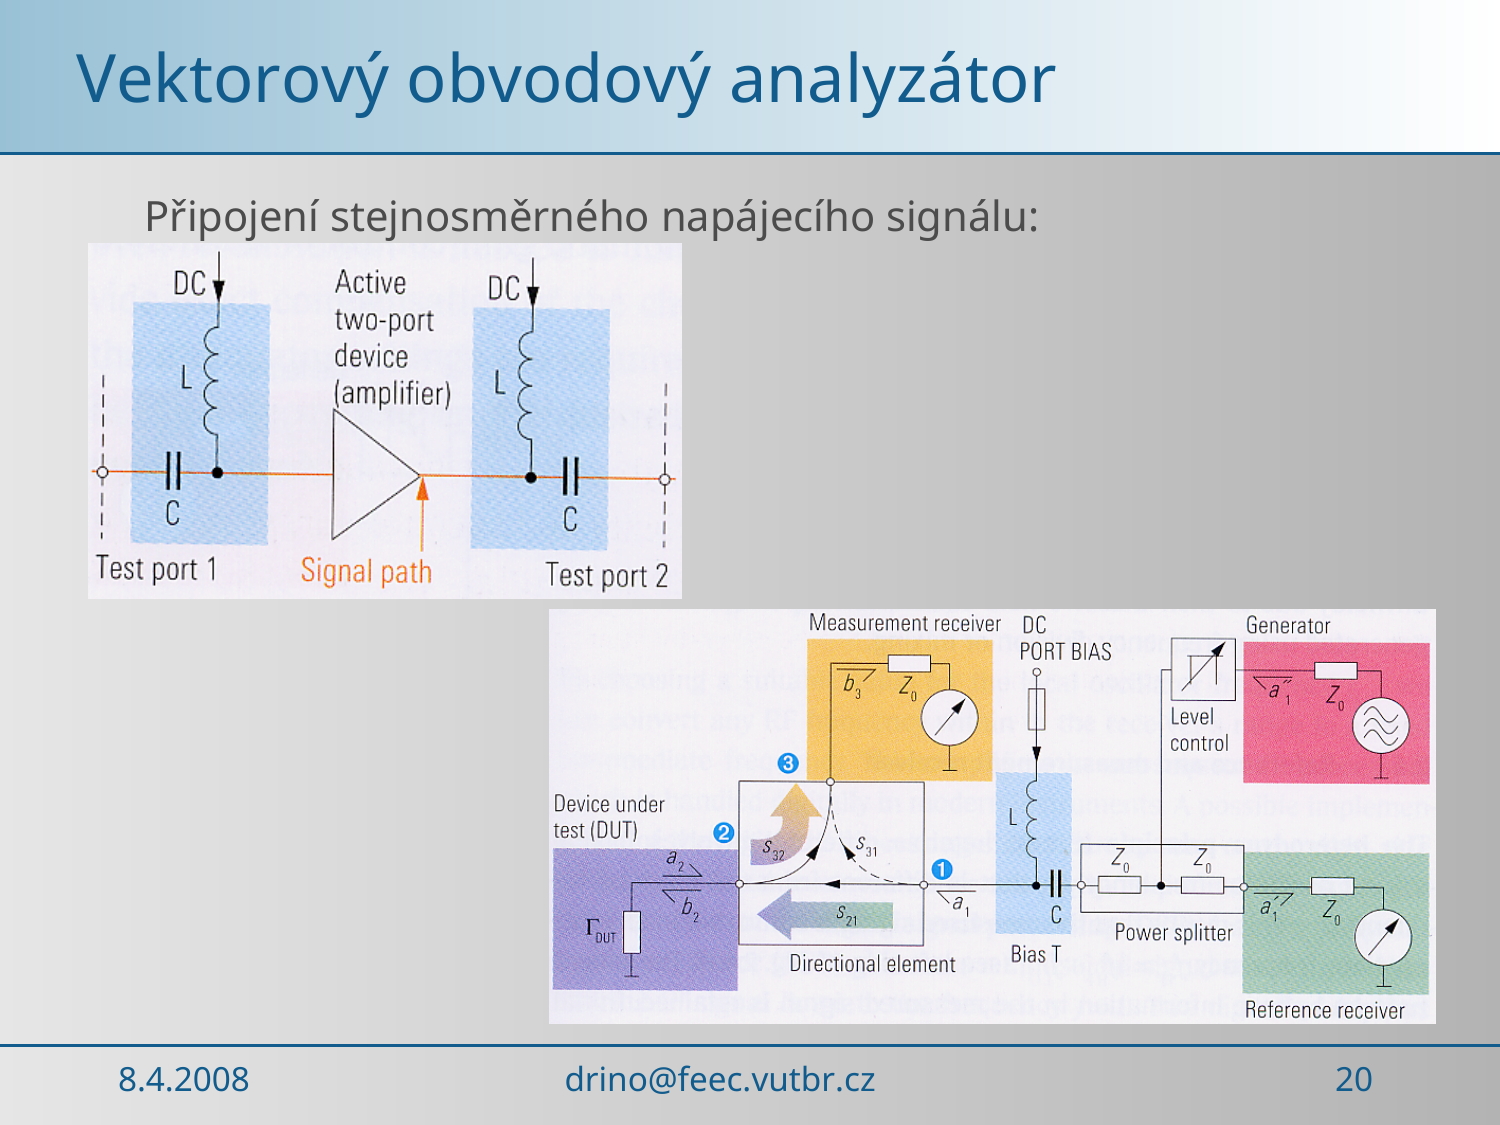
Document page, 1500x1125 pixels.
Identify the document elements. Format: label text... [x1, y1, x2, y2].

title Vektorový obvodový analyzátor [0, 0, 1500, 152]
text_box 8.4.2008 [103, 1049, 432, 1125]
text_box drino@feec.vutbr.cz [454, 1049, 987, 1125]
picture [88, 243, 682, 599]
text_box <číslo> [1075, 1049, 1388, 1125]
picture [549, 609, 1436, 1024]
text_box Připojení stejnosměrného napájecího signálu: [59, 178, 1442, 252]
